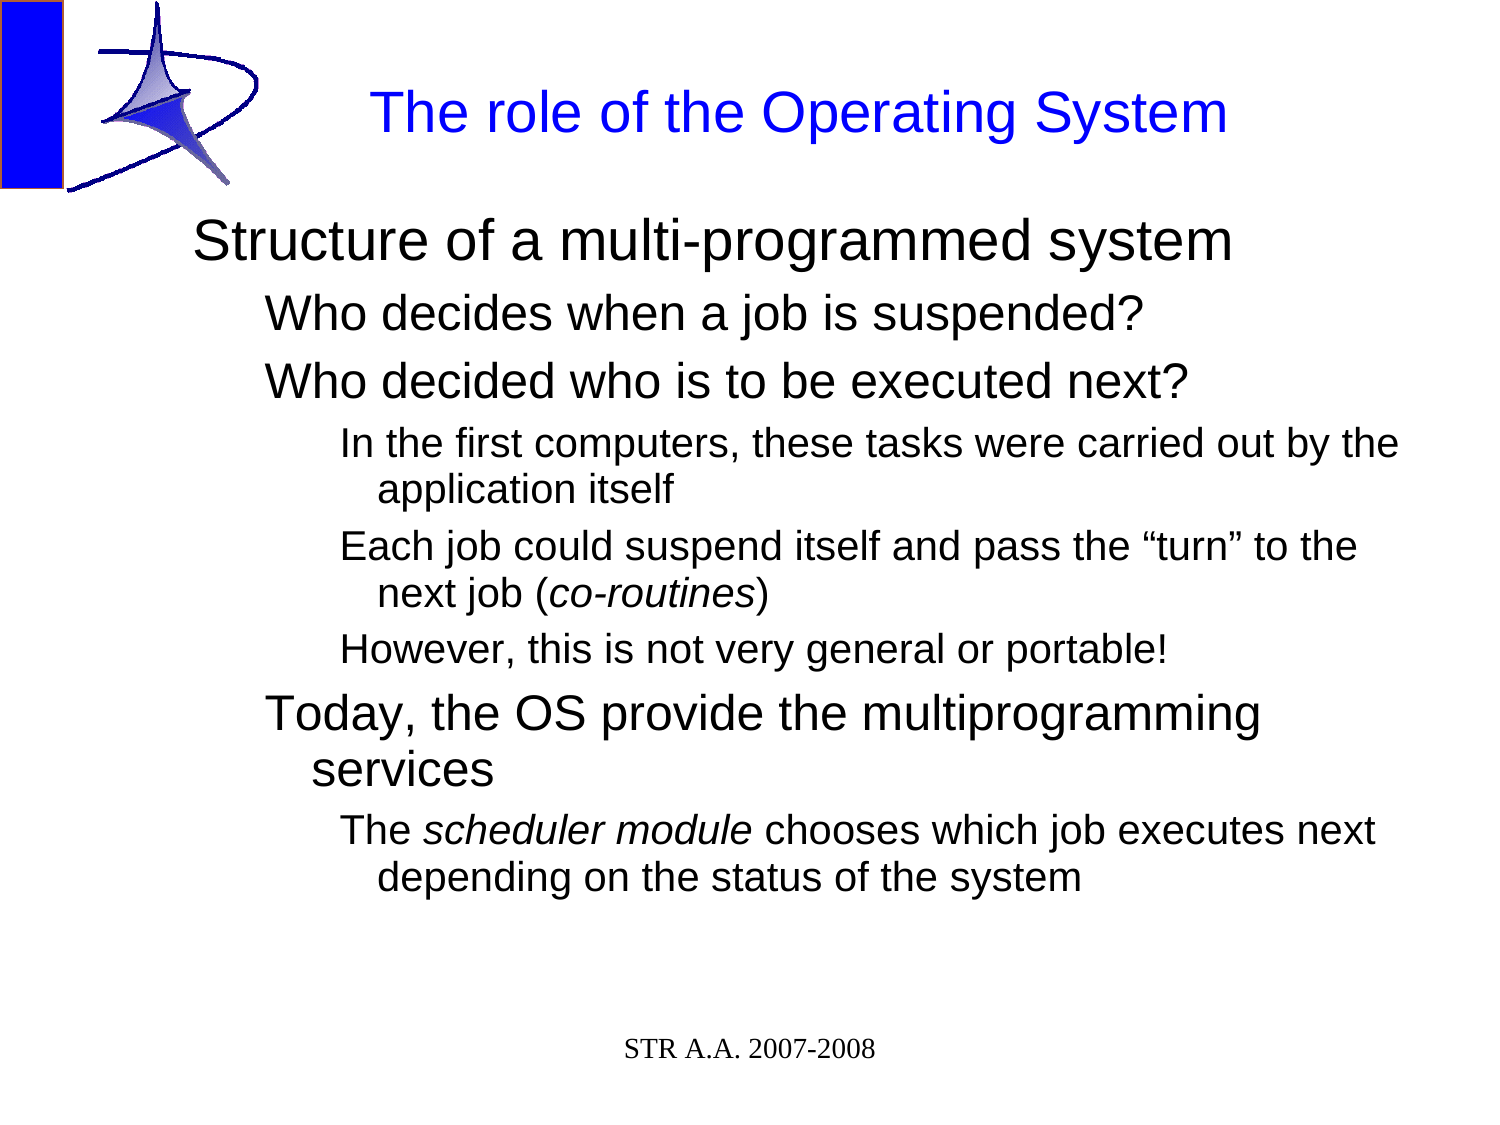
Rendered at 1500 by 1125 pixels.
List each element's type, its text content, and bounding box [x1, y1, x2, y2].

picture [62, 0, 263, 197]
title The role of the Operating System [174, 61, 1425, 164]
list Structure of a multi-programmed system Who decides when a job is suspended? Who decided who is to be executed next? In the first computers, these tasks were carried out by the application itself Each job could suspend itself and pass the “turn” to the next job (co-routines) However, this is not very general or portable! Today, the OS provide the multiprogramming services The scheduler module chooses which job executes next depending on the status of the system [174, 199, 1425, 963]
